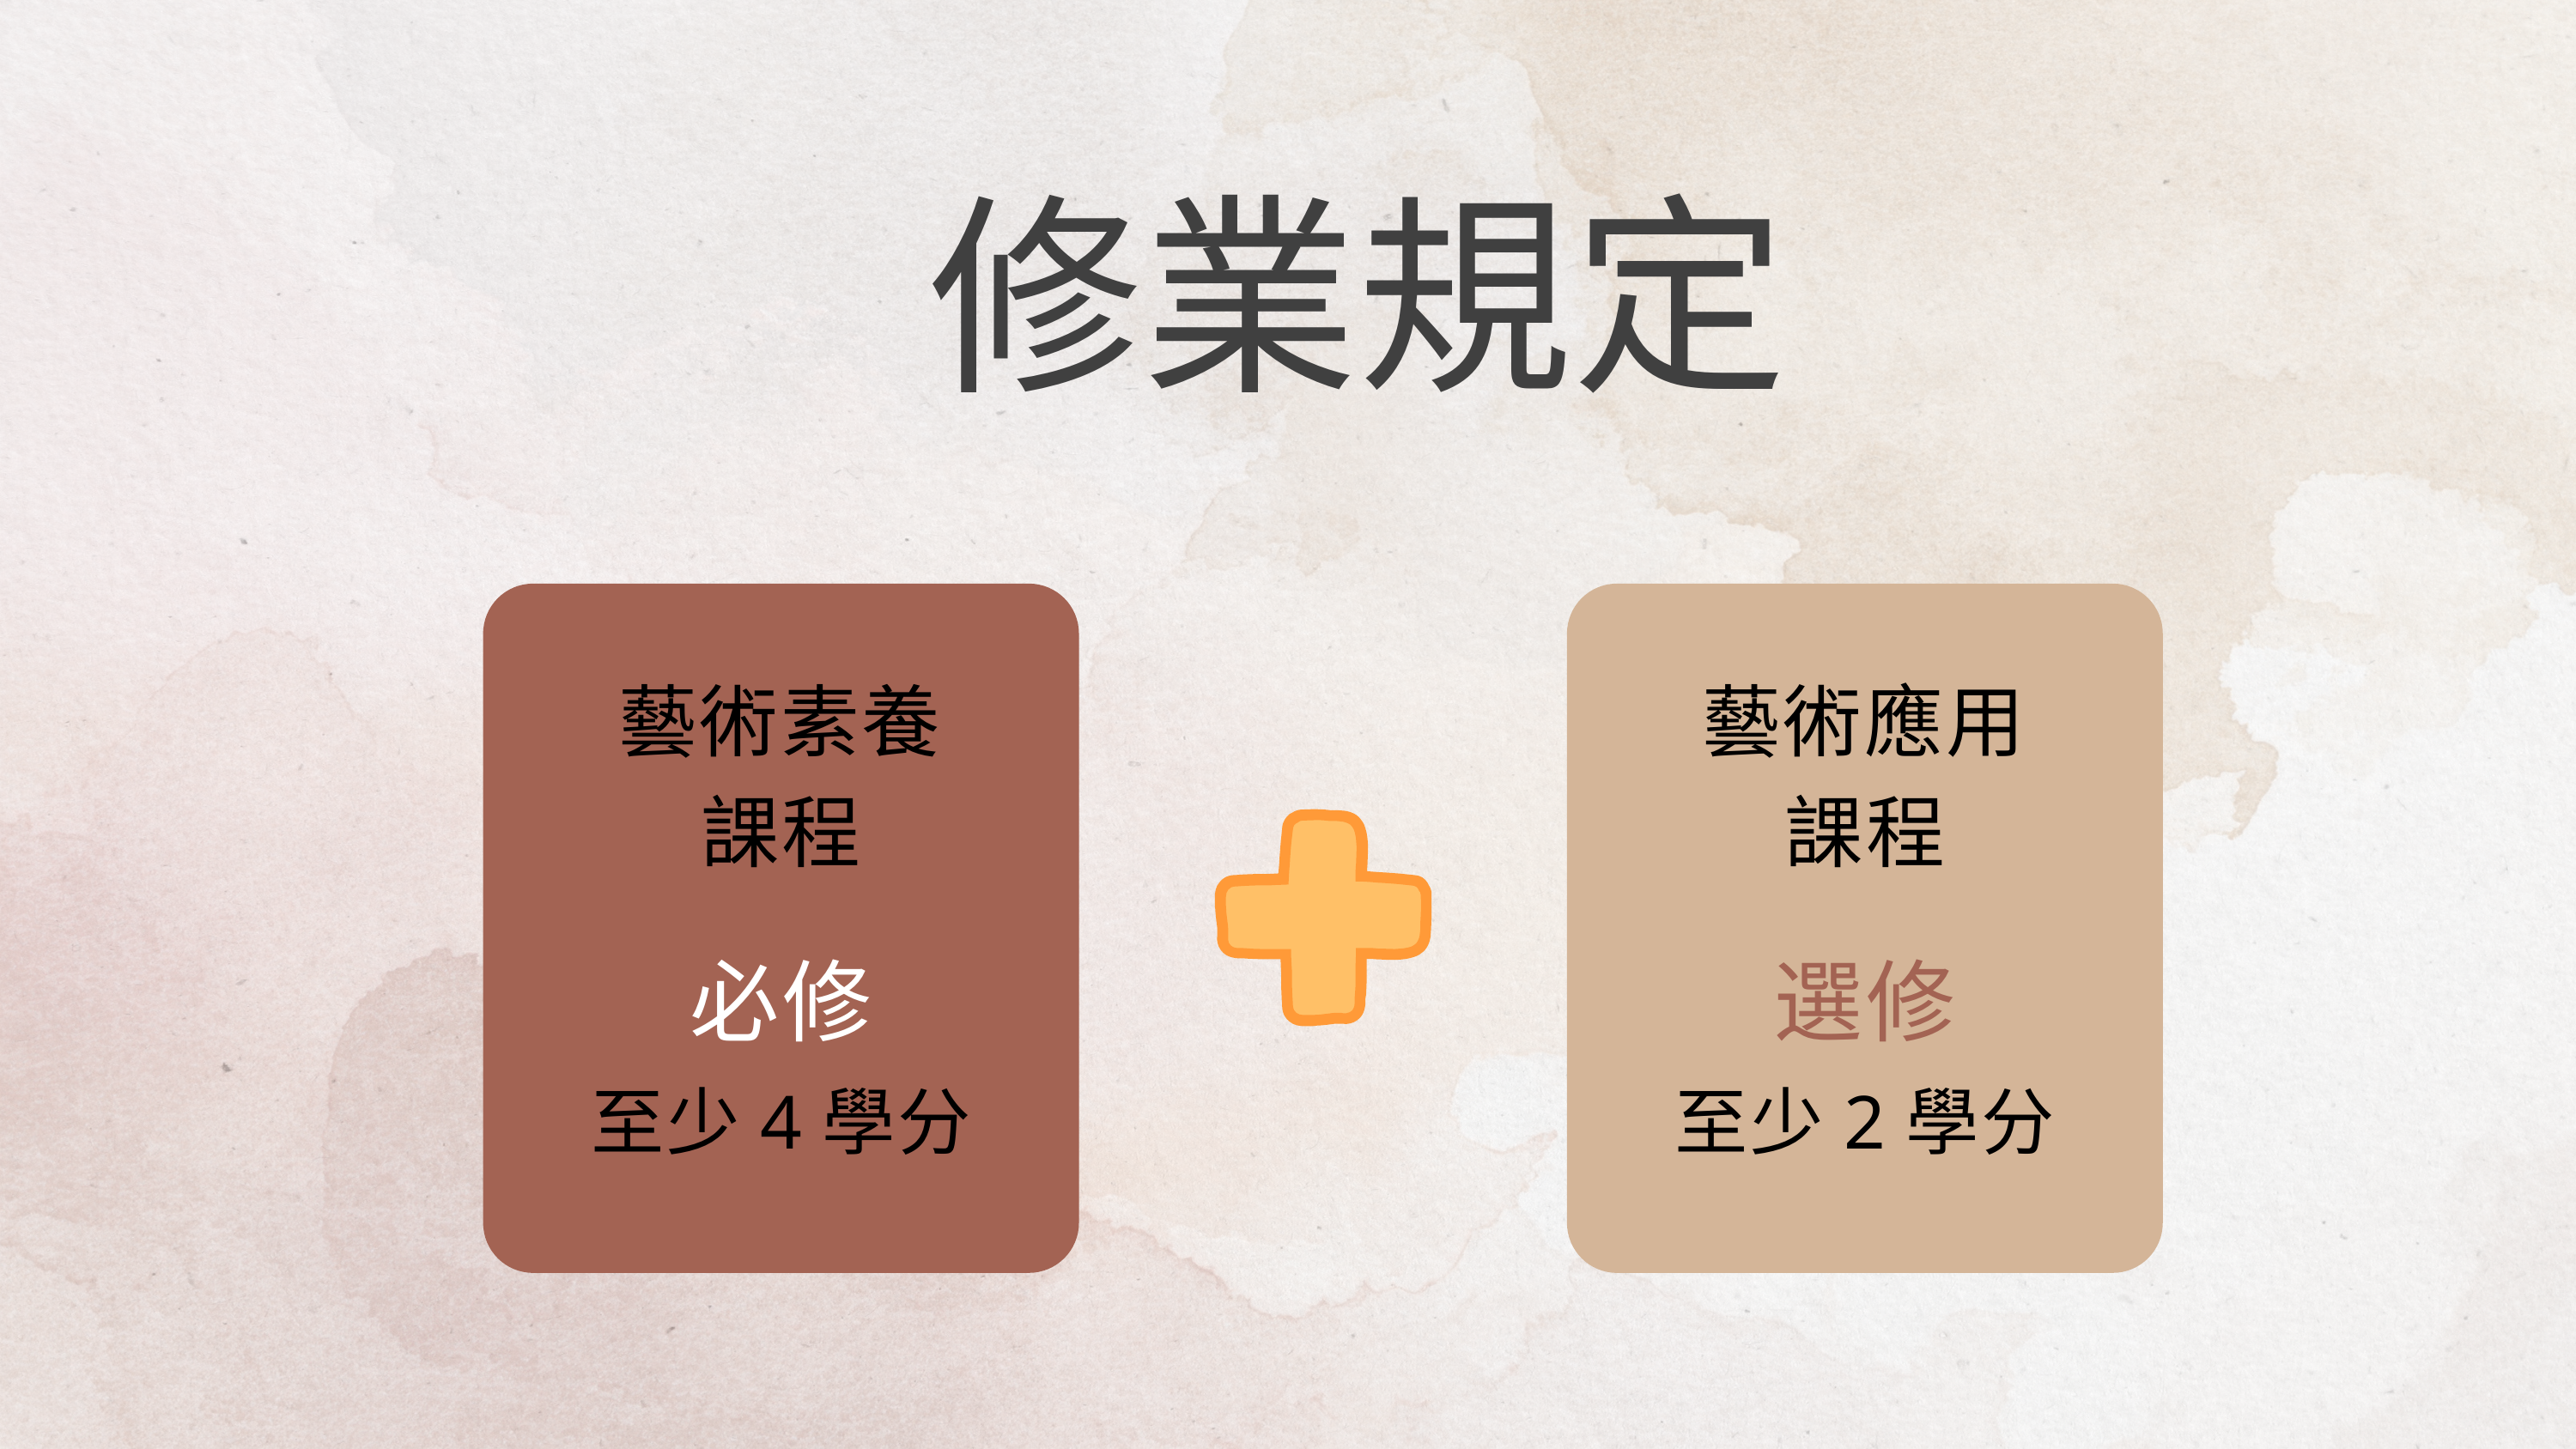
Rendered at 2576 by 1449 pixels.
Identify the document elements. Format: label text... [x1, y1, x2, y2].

text_box 修業規定 [317, 136, 2399, 446]
text_box [0, 0, 2576, 1449]
text_box 藝術應用課程 [1677, 656, 2053, 879]
text_box 選修 至少2學分 [1632, 916, 2097, 1166]
text_box 藝術素養課程 [593, 656, 969, 879]
text_box 必修 至少4學分 [549, 916, 1013, 1166]
